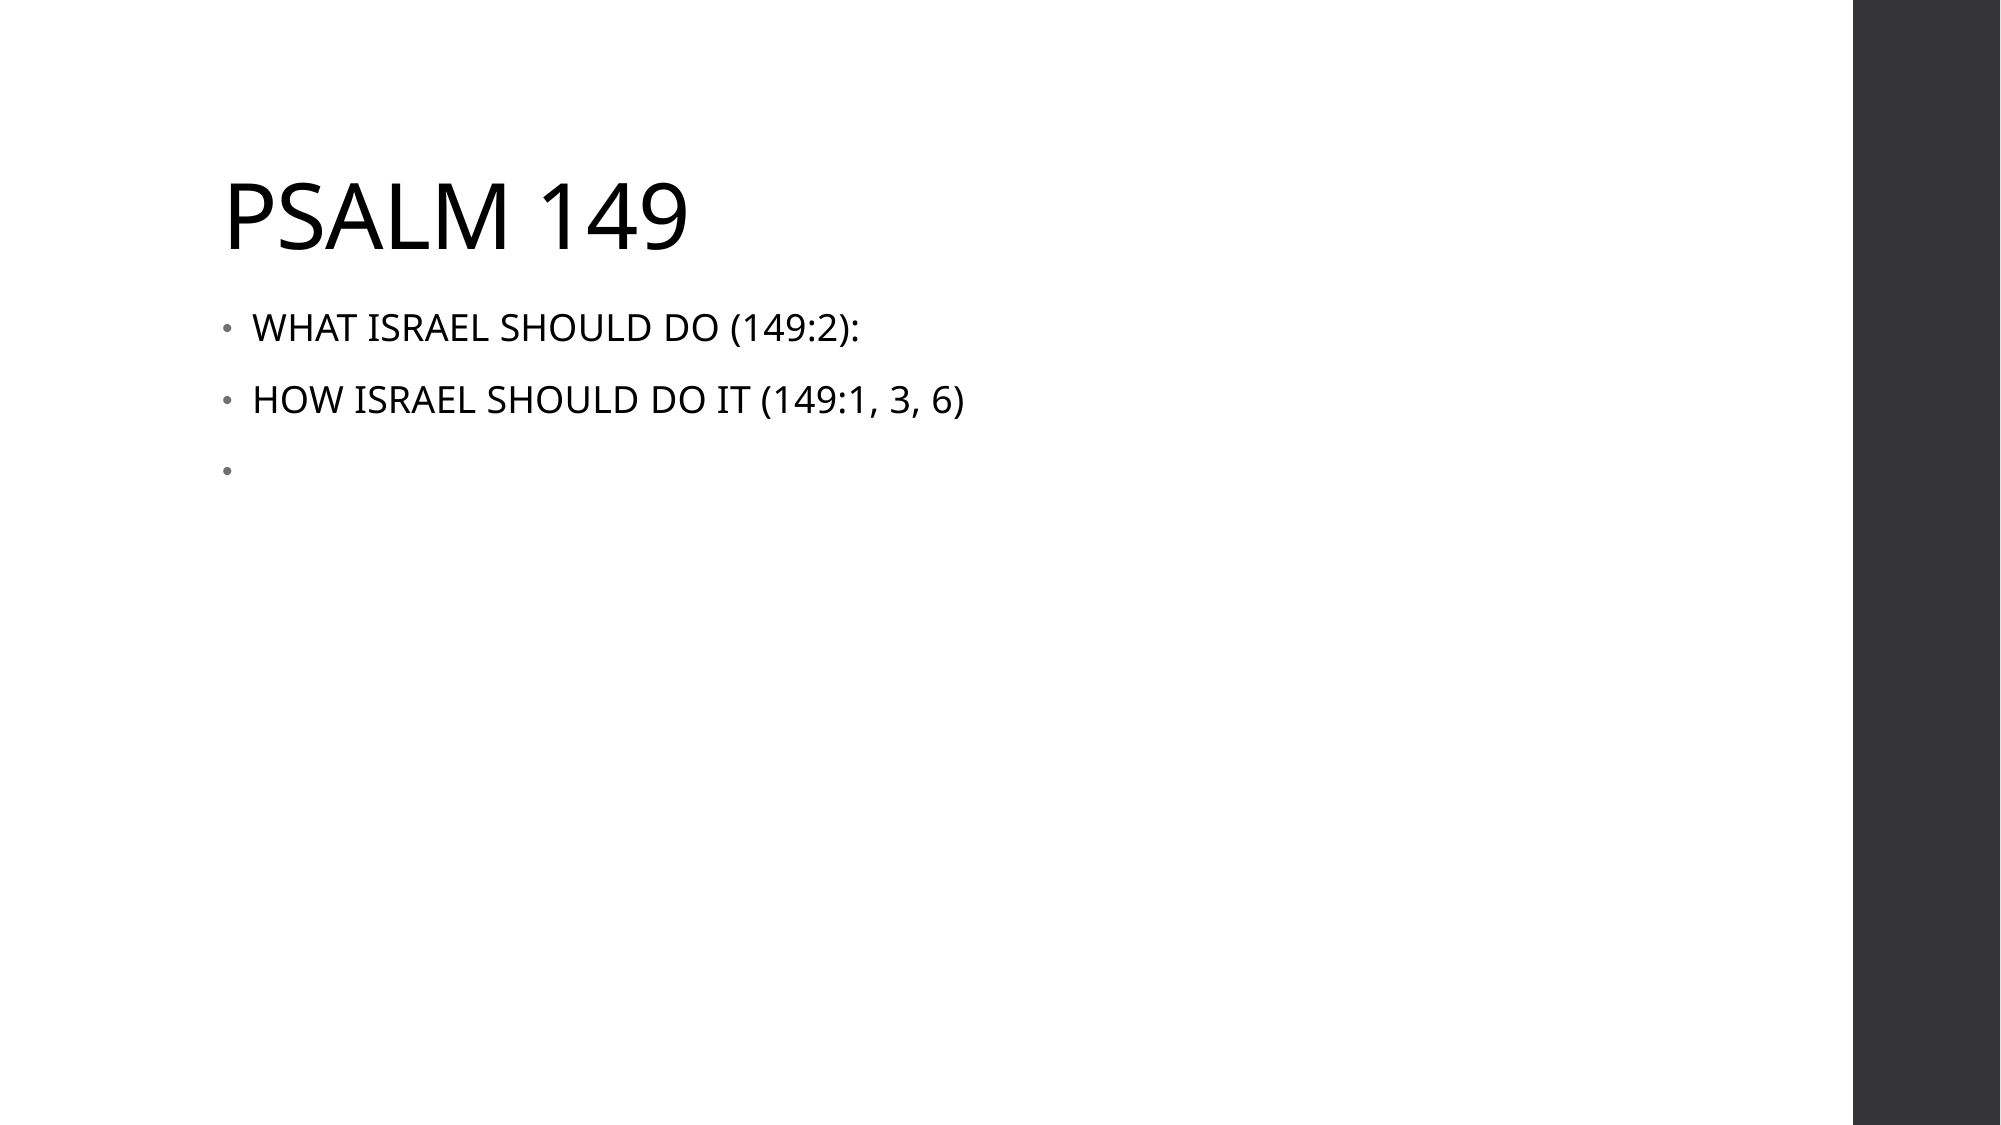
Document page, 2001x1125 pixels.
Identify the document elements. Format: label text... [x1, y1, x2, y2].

title PSALM 149 [206, 60, 1797, 278]
list WHAT ISRAEL SHOULD DO (149:2): HOW ISRAEL SHOULD DO IT (149:1, 3, 6) [206, 299, 1617, 1014]
